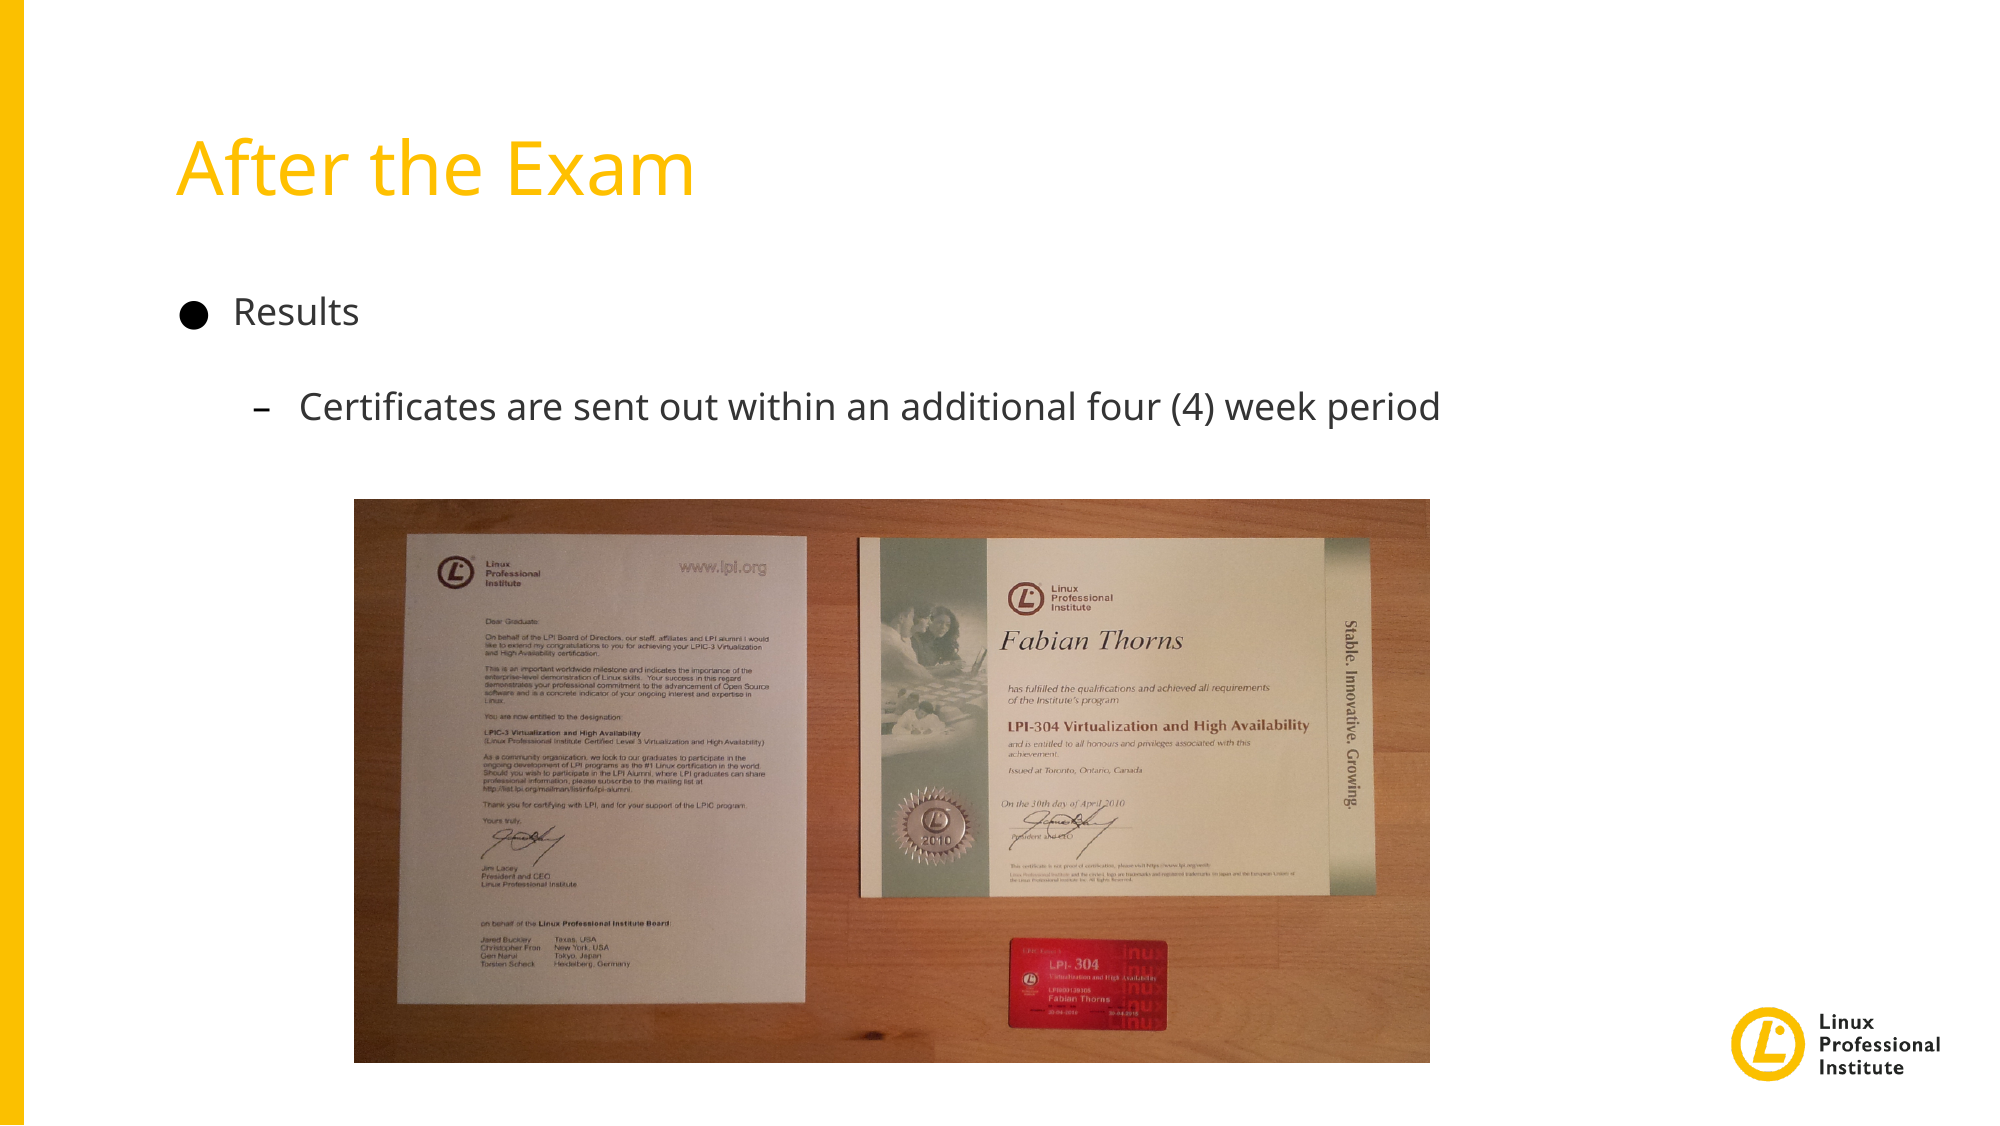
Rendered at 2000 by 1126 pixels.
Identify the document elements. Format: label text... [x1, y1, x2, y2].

picture [354, 499, 1430, 1063]
picture [1701, 987, 1969, 1101]
text_box [0, 0, 24, 1125]
text_box Results Certificates are sent out within an additional four (4) week period [162, 280, 1902, 473]
text_box After the Exam [161, 99, 1886, 261]
